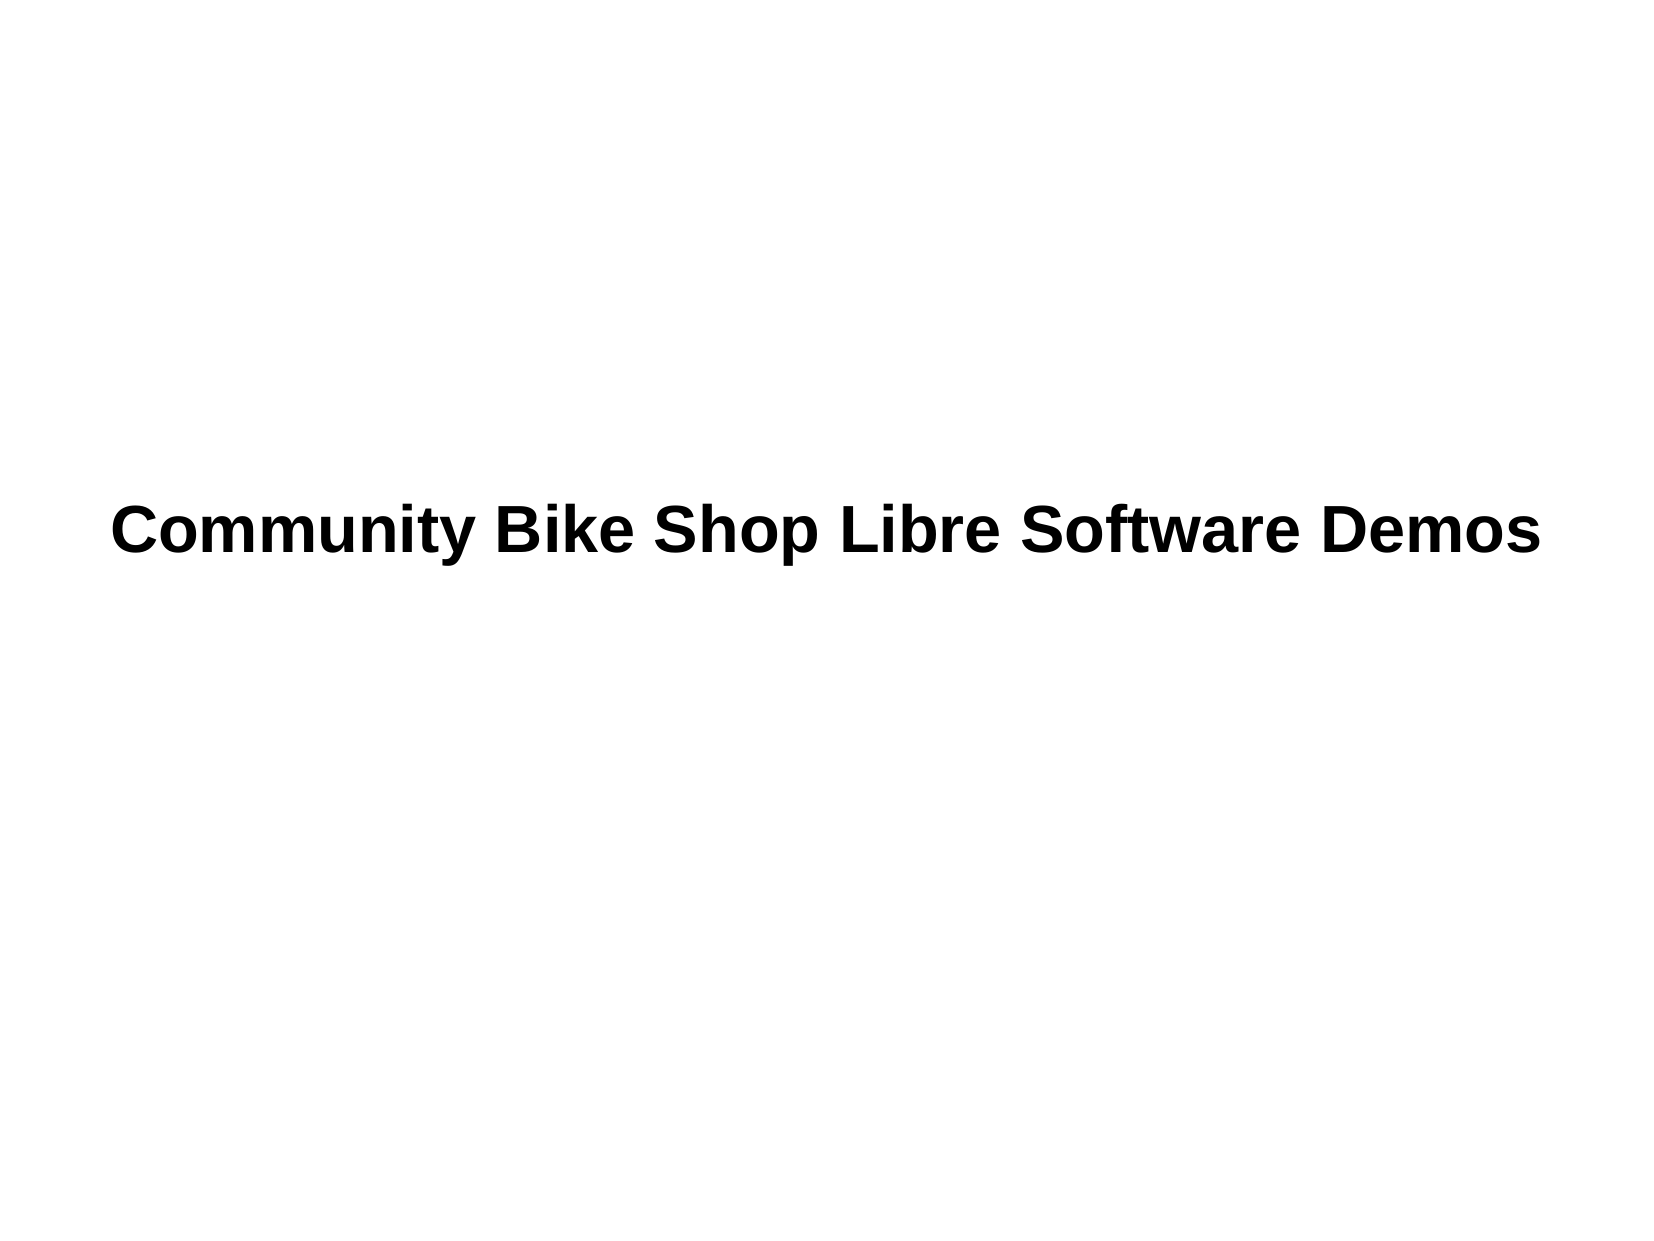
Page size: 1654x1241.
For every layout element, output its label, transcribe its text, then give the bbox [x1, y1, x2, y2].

subtitle Community Bike Shop Libre Software Demos [82, 49, 1571, 1010]
